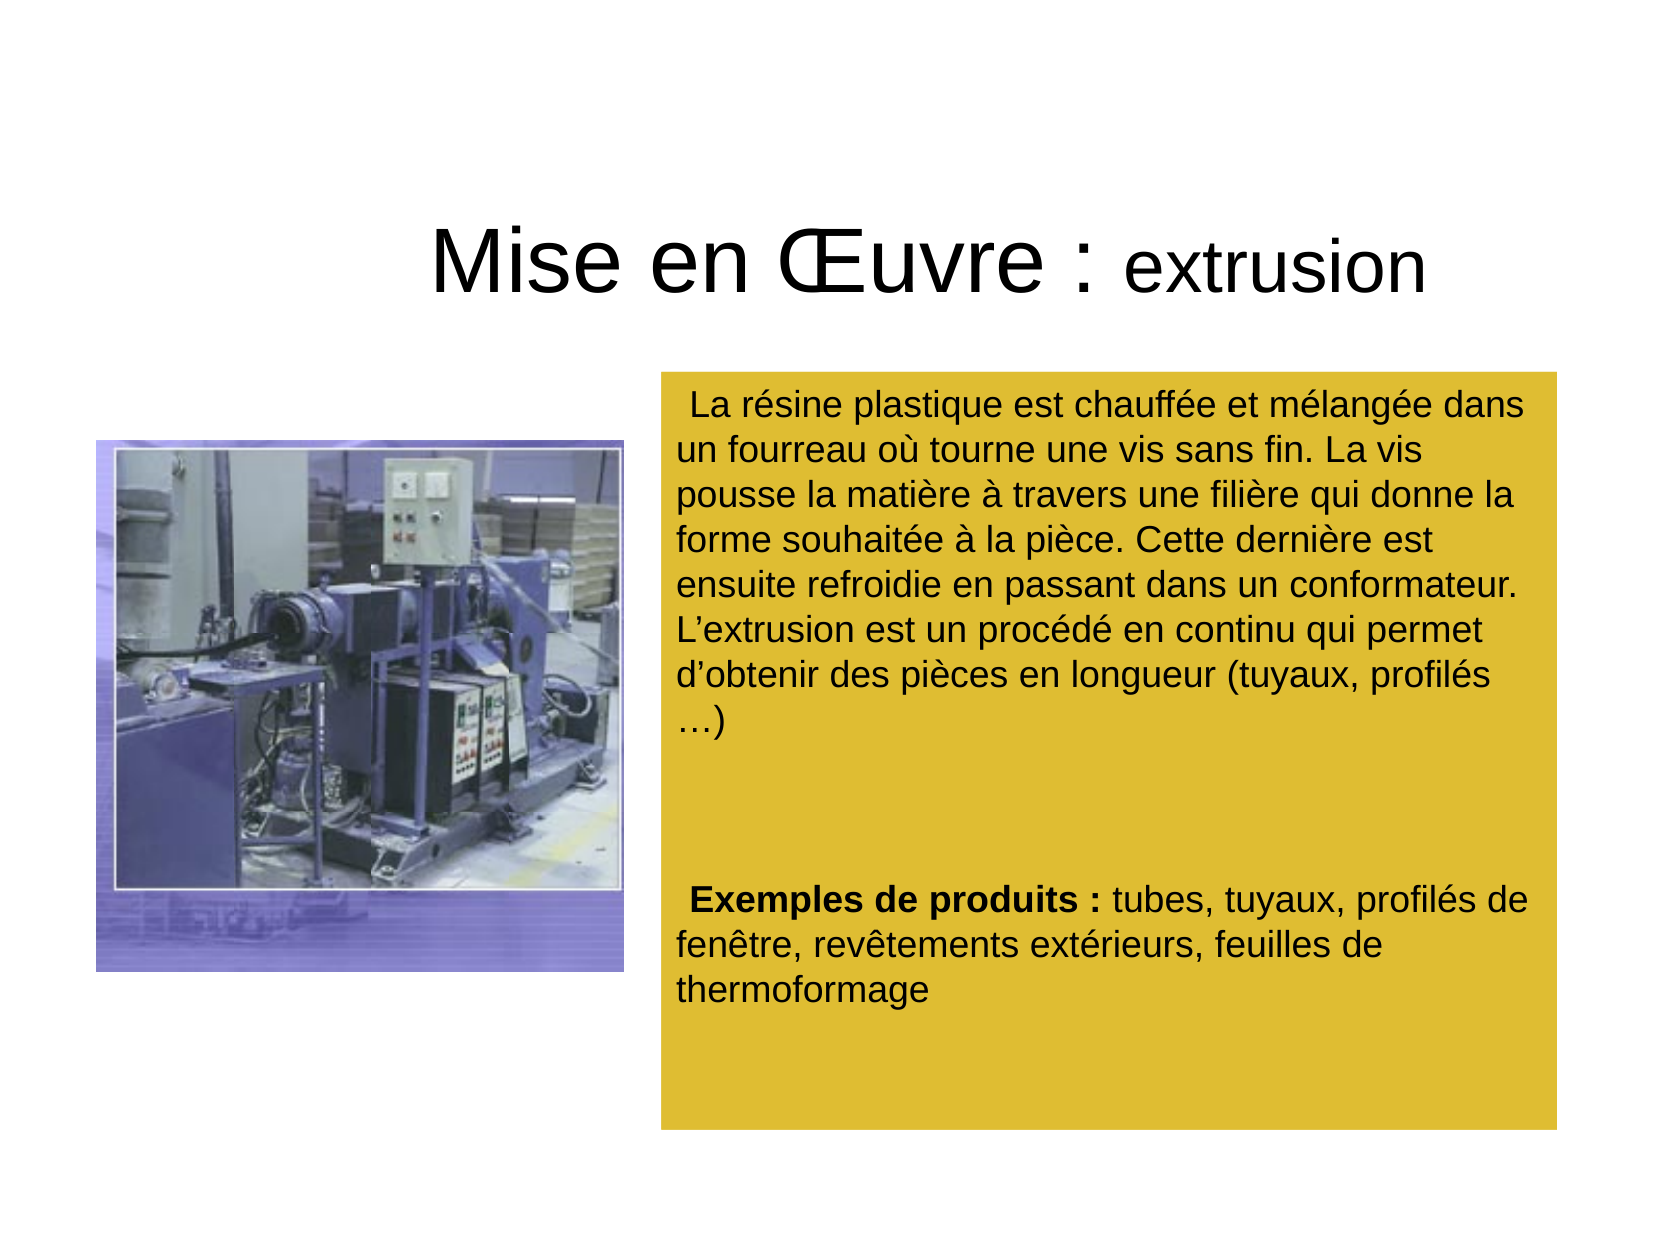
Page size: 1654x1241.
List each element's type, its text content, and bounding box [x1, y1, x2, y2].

title Mise en Œuvre : extrusion [208, 111, 1618, 319]
text_box La résine plastique est chauffée et mélangée dans un fourreau où tourne une vis sans fin. La vis pousse la matière à travers une filière qui donne la forme souhaitée à la pièce. Cette dernière est ensuite refroidie en passant dans un conformateur. L’extrusion est un procédé en continu qui permet d’obtenir des pièces en longueur (tuyaux, profilés …) Exemples de produits : tubes, tuyaux, profilés de fenêtre, revêtements extérieurs, feuilles de thermoformage [661, 371, 1557, 1130]
picture [96, 440, 624, 972]
